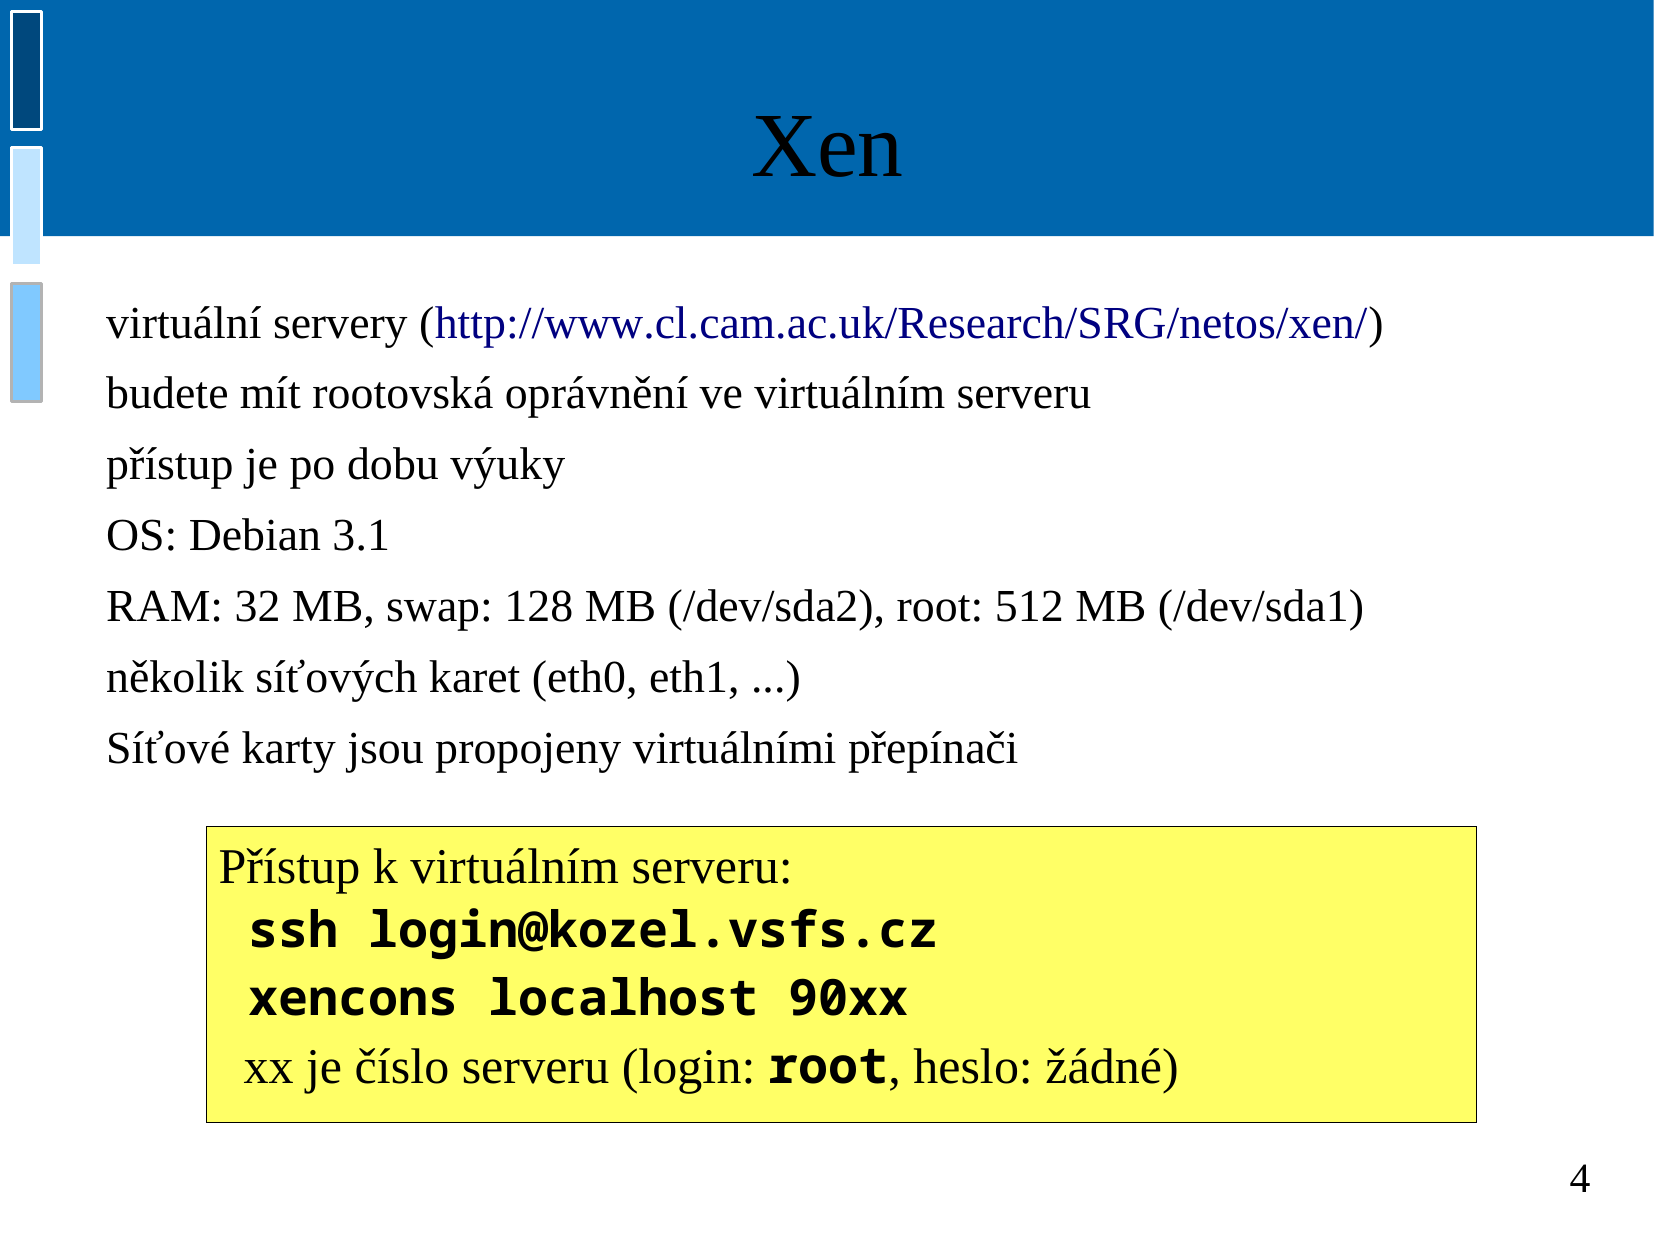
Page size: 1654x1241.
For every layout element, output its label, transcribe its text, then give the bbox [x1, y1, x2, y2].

text_box Přístup k virtuálním serveru: ssh login@kozel.vsfs.cz xencons localhost 90xx xx je číslo serveru (login: root, heslo: žádné) [206, 826, 1477, 1123]
title Xen [121, 49, 1534, 243]
list virtuální servery (http://www.cl.cam.ac.uk/Research/SRG/netos/xen/) budete mít rootovská oprávnění ve virtuálním serveru přístup je po dobu výuky OS: Debian 3.1 RAM: 32 MB, swap: 128 MB (/dev/sda2), root: 512 MB (/dev/sda1) několik síťových karet (eth0, eth1, ...) Síťové karty jsou propojeny virtuálními přepínači [88, 297, 1565, 774]
